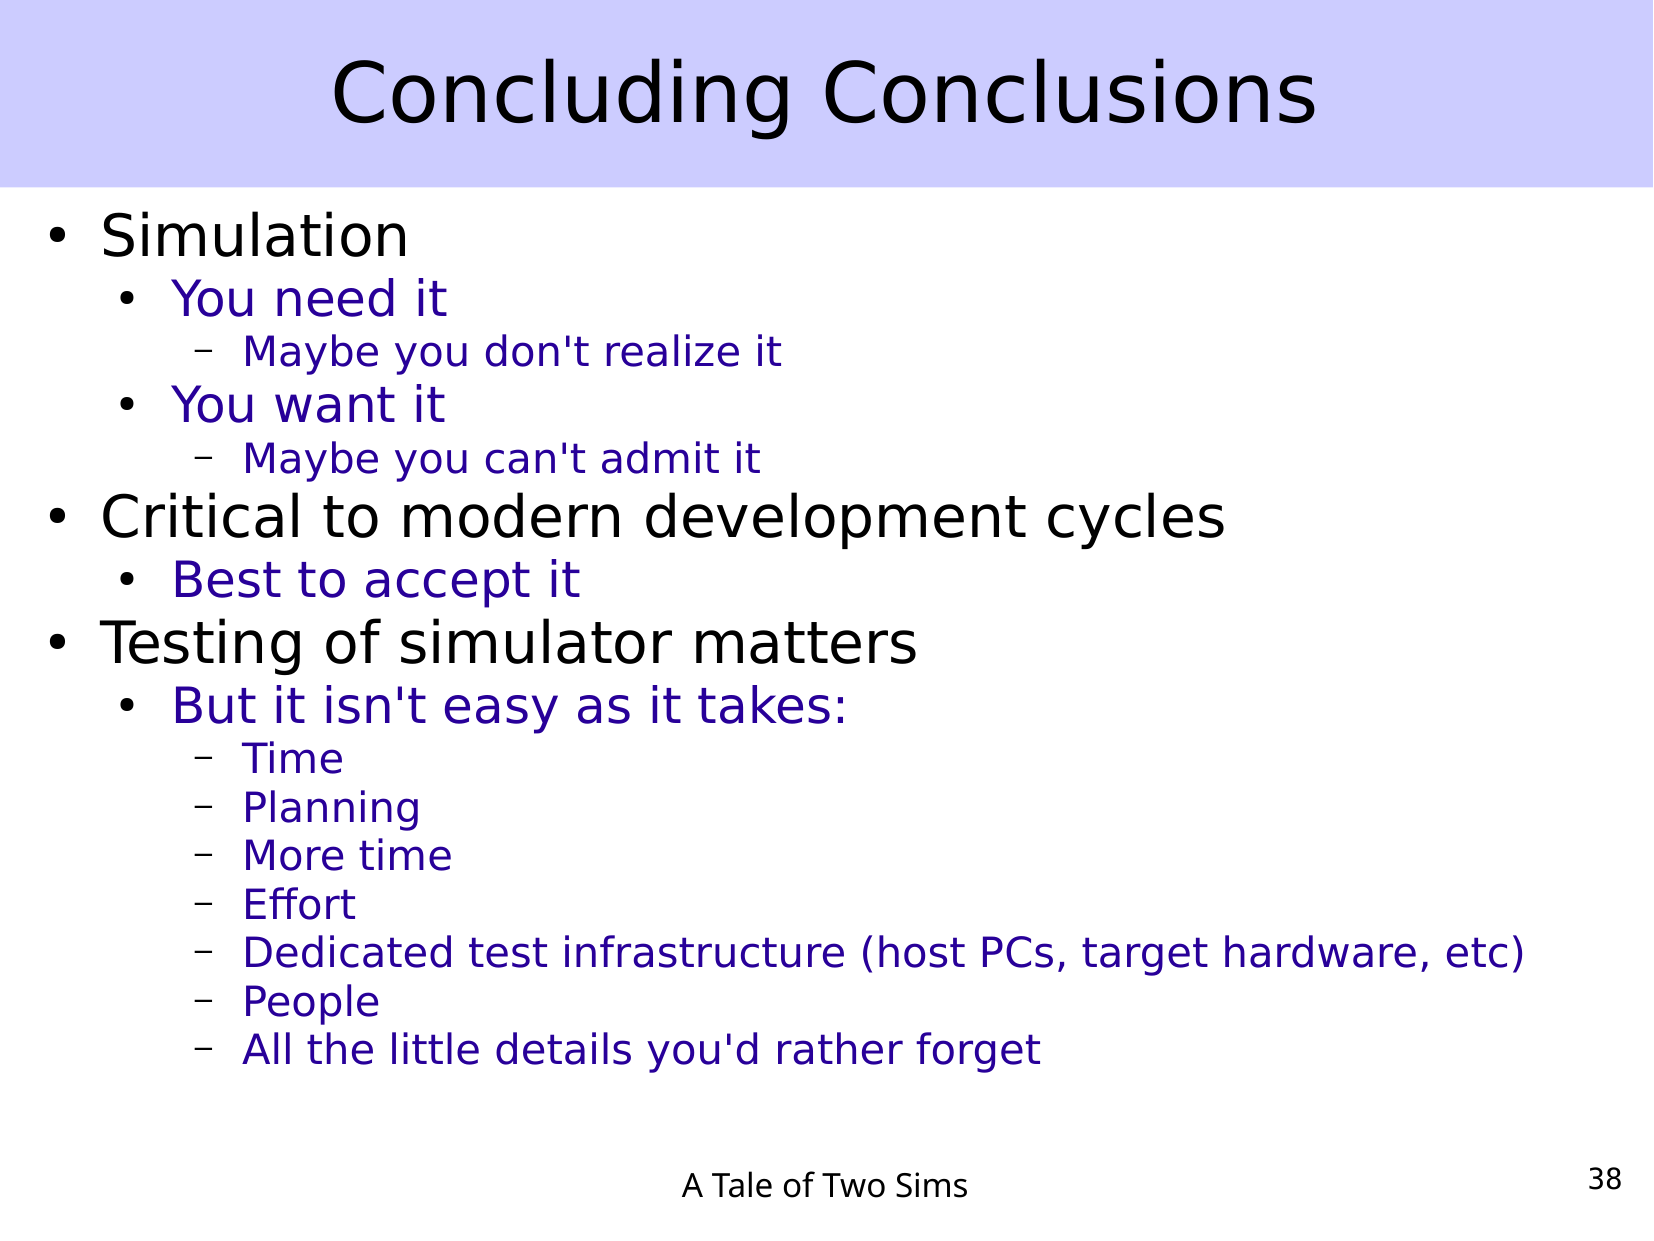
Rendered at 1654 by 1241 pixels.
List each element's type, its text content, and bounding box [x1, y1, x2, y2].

title Concluding Conclusions [0, 0, 1651, 188]
list Simulation You need it Maybe you don't realize it You want it Maybe you can't admit it Critical to modern development cycles Best to accept it Testing of simulator matters But it isn't easy as it takes: Time Planning More time Effort Dedicated test infrastructure (host PCs, target hardware, etc) People All the little details you'd rather forget [29, 201, 1620, 1151]
